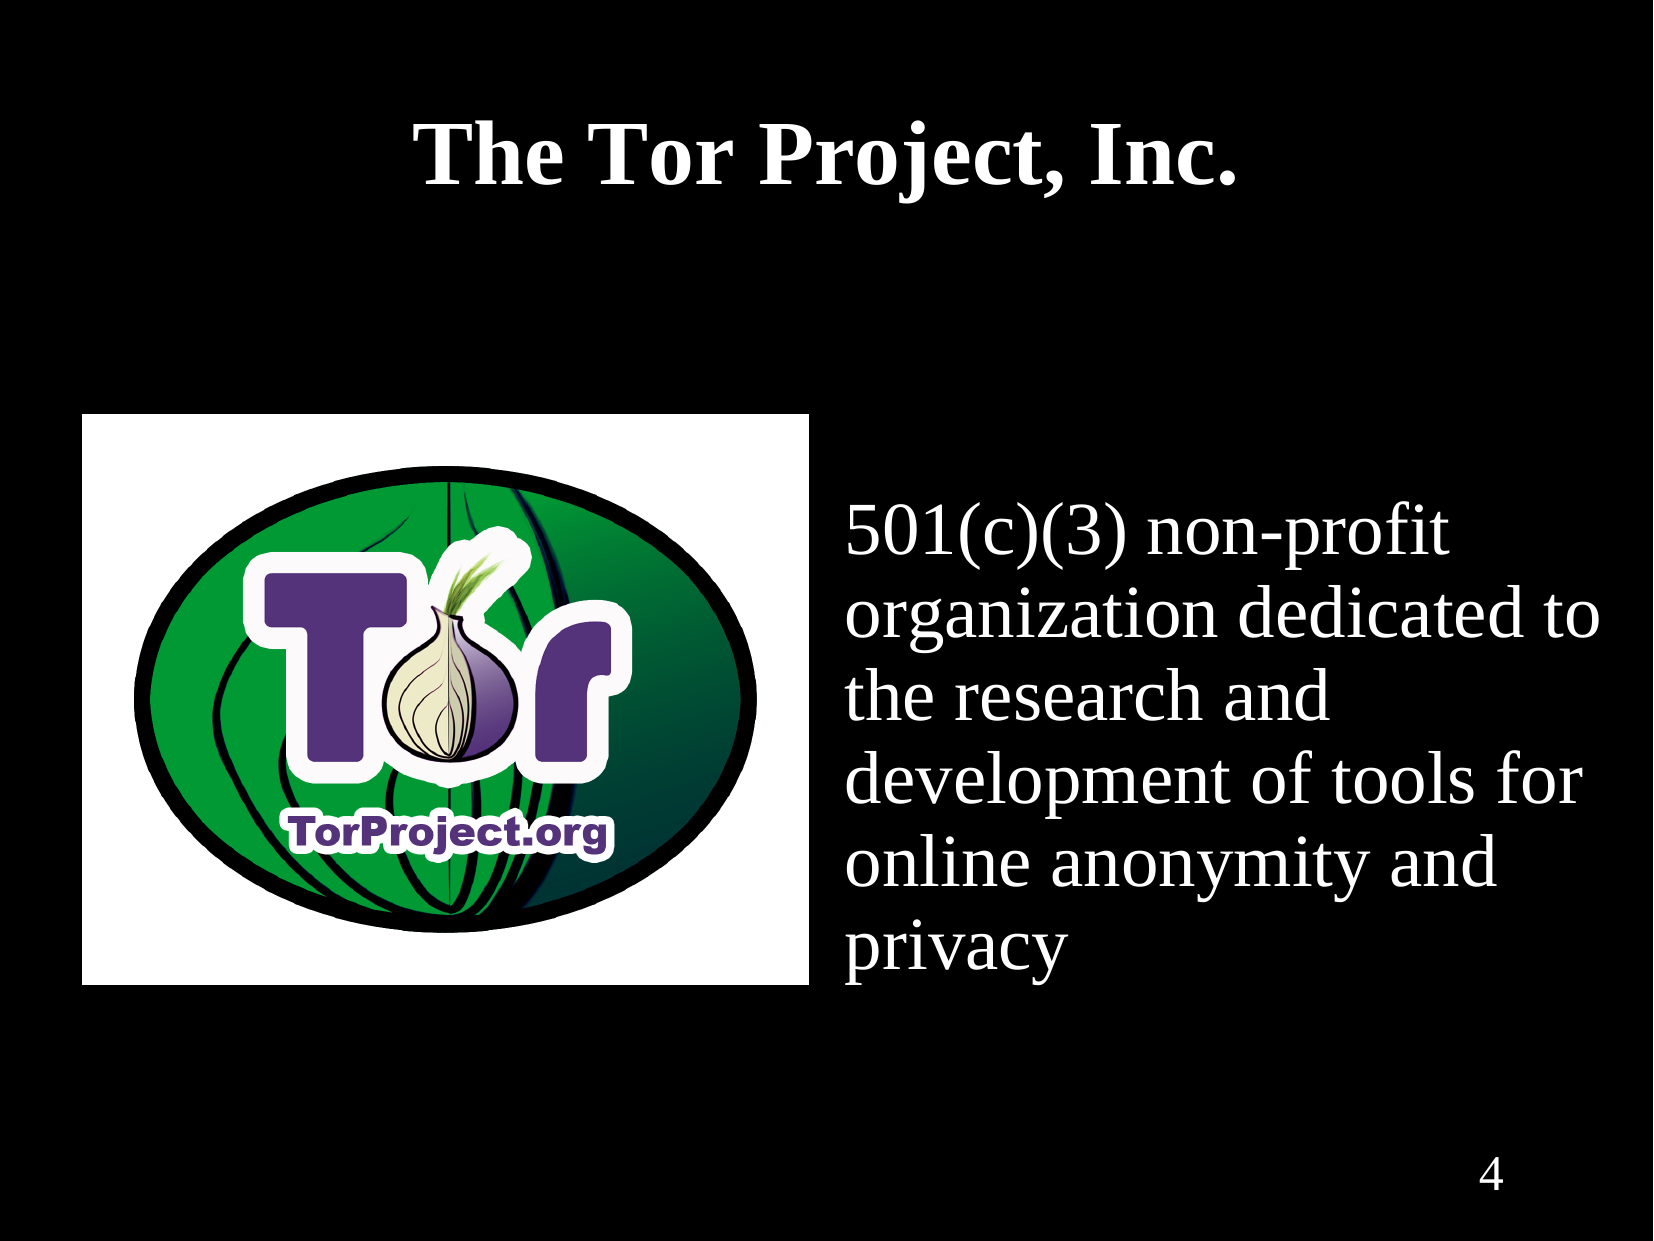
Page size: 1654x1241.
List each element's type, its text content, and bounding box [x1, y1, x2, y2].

title The Tor Project, Inc. [82, 49, 1571, 257]
list 501(c)(3) non-profit organization dedicated to the research and development of tools for online anonymity and privacy [844, 487, 1613, 986]
picture [82, 414, 809, 985]
